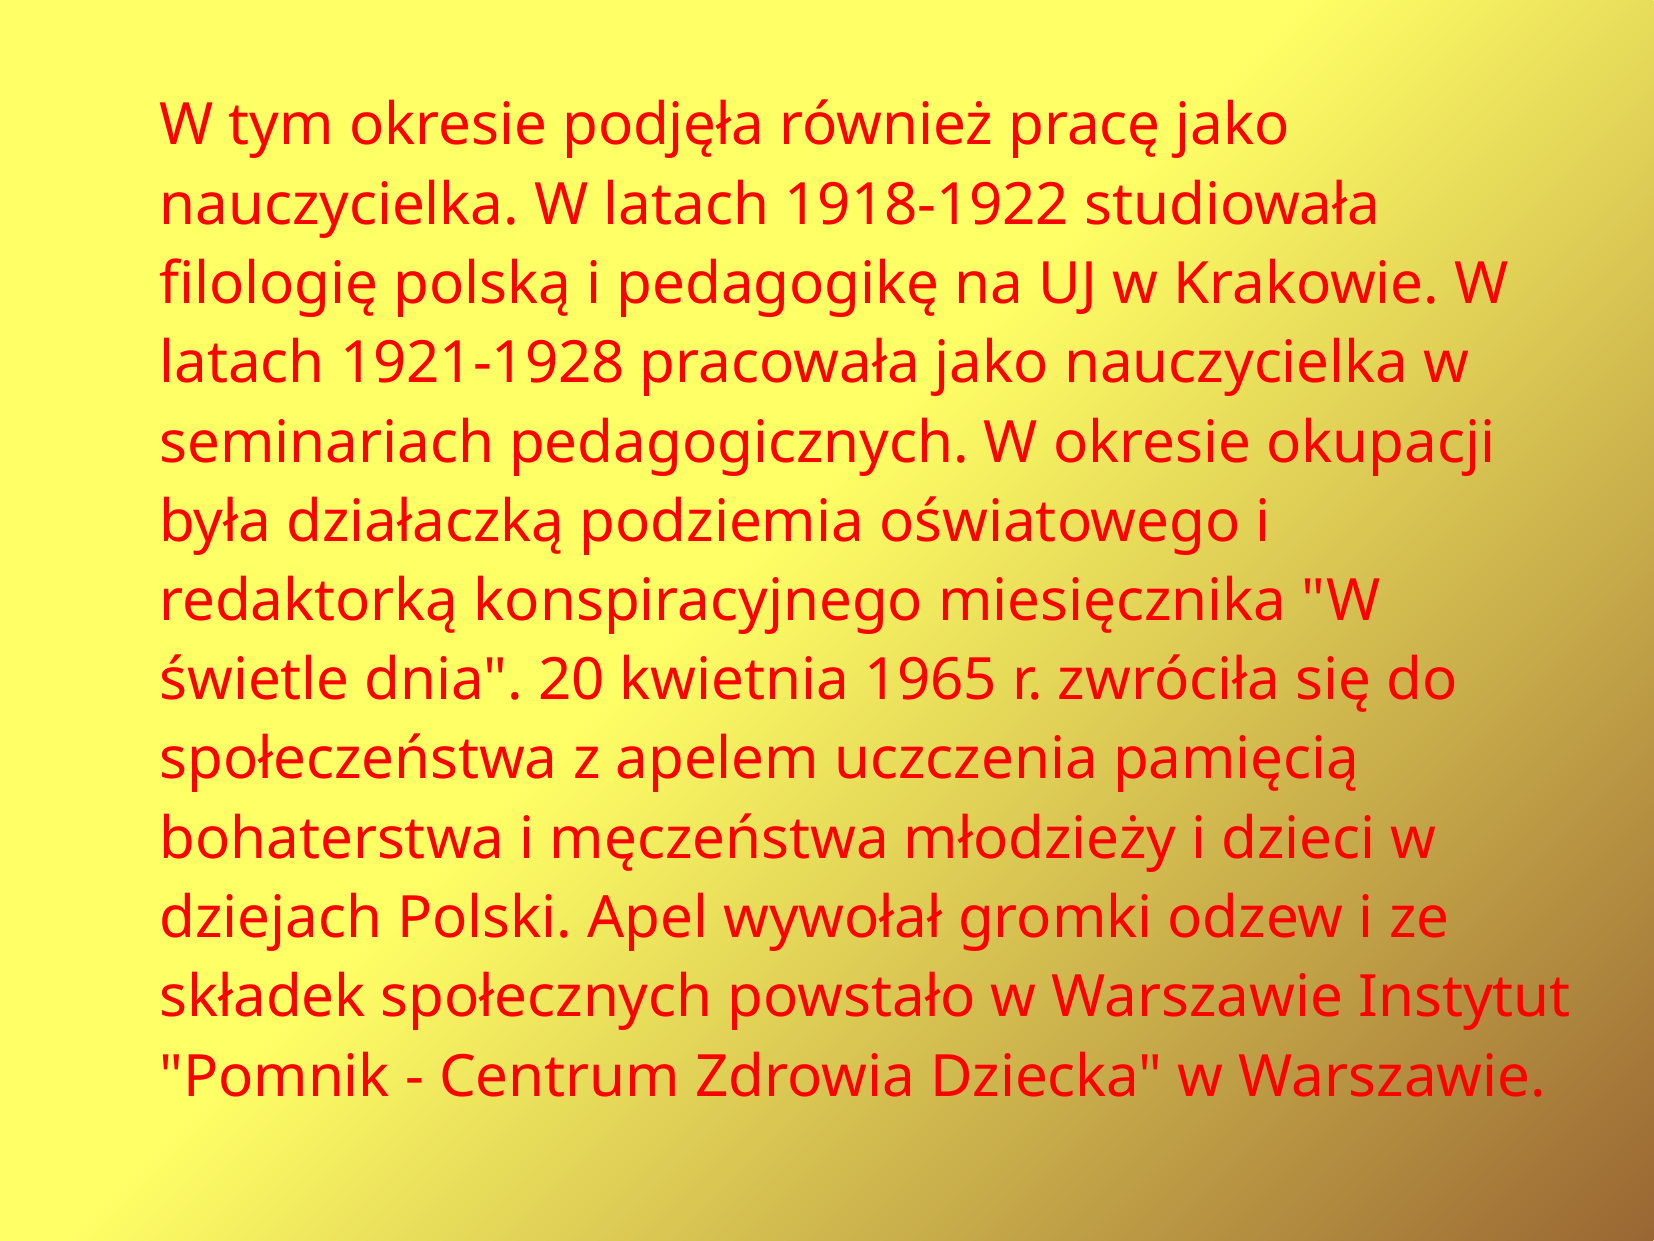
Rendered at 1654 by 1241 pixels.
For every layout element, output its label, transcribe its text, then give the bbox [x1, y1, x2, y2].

list W tym okresie podjęła również pracę jako nauczycielka. W latach 1918-1922 studiowała filologię polską i pedagogikę na UJ w Krakowie. W latach 1921-1928 pracowała jako nauczycielka w seminariach pedagogicznych. W okresie okupacji była działaczką podziemia oświatowego i redaktorką konspiracyjnego miesięcznika "W świetle dnia". 20 kwietnia 1965 r. zwróciła się do społeczeństwa z apelem uczczenia pamięcią bohaterstwa i męczeństwa młodzieży i dzieci w dziejach Polski. Apel wywołał gromki odzew i ze składek społecznych powstało w Warszawie Instytut "Pomnik - Centrum Zdrowia Dziecka" w Warszawie. [88, 82, 1577, 1143]
